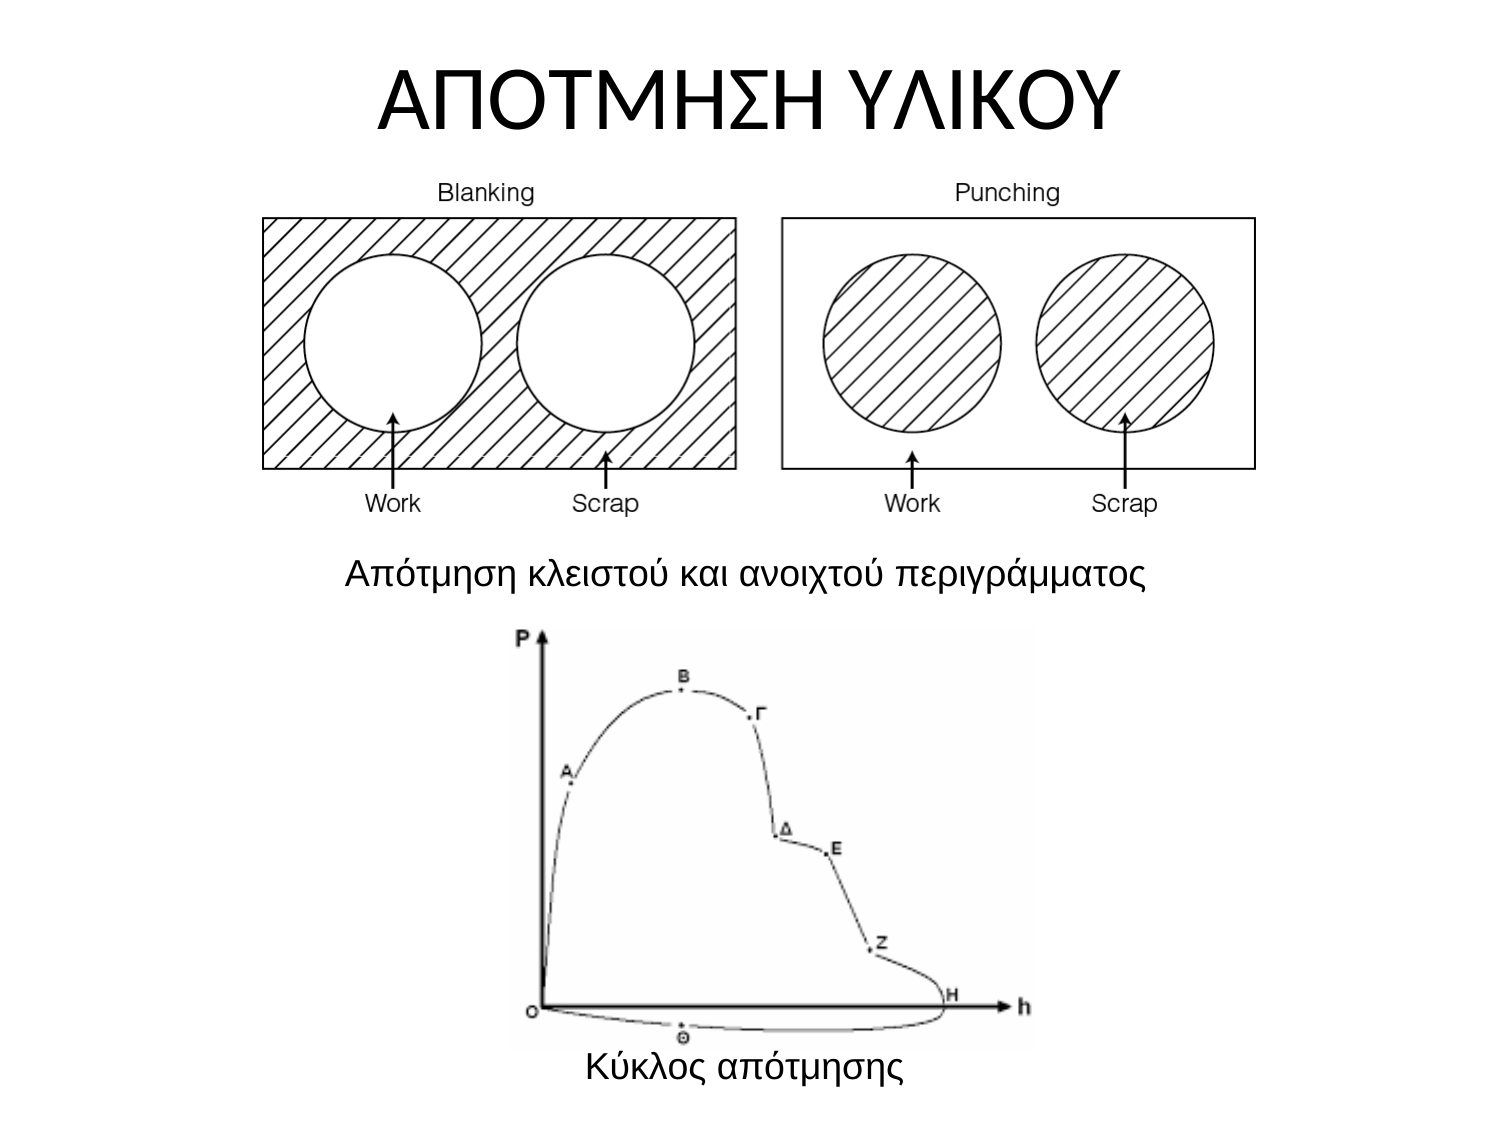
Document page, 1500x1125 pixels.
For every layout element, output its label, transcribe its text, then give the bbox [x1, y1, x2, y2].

text_box Απότμηση κλειστού και ανοιχτού περιγράμματος [330, 541, 1171, 602]
text_box Κύκλος απότμησης [570, 1035, 1006, 1095]
picture [227, 157, 1291, 542]
title ΑΠΟΤΜΗΣΗ ΥΛΙΚΟΥ [75, 29, 1426, 156]
picture [510, 626, 1036, 1051]
